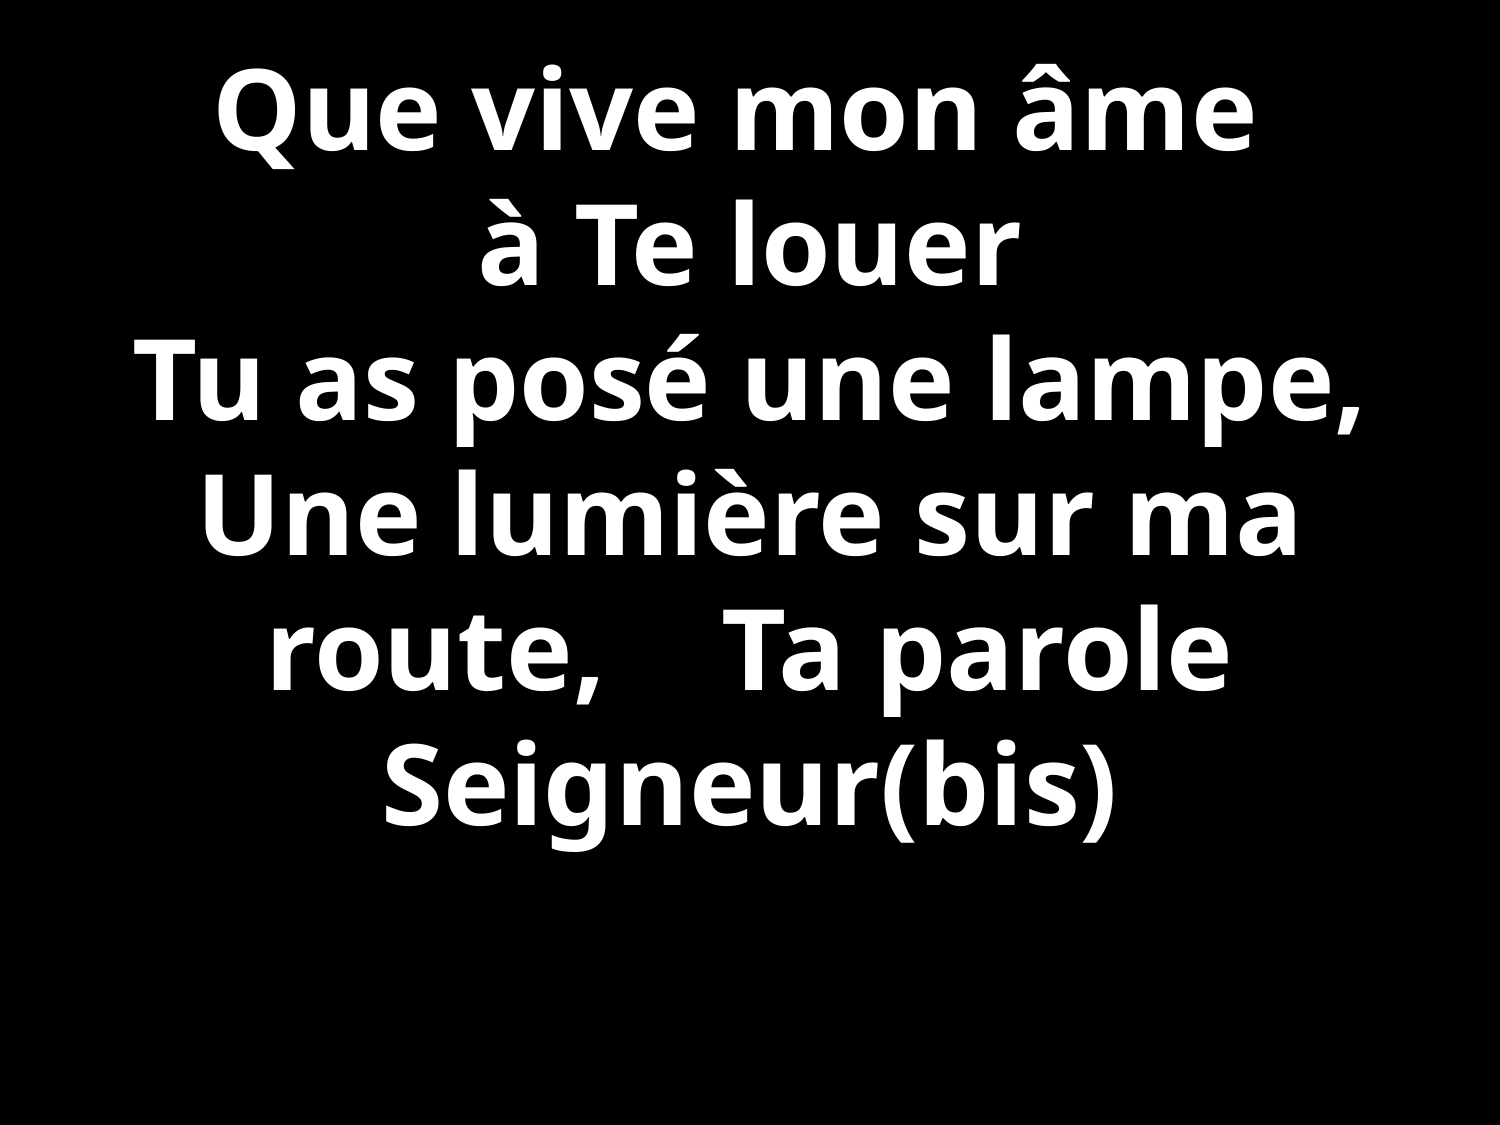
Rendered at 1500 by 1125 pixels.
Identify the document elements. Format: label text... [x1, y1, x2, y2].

subtitle Que vive mon âme à Te louer Tu as posé une lampe, Une lumière sur ma route, Ta parole Seigneur(bis) [0, 30, 1500, 1106]
